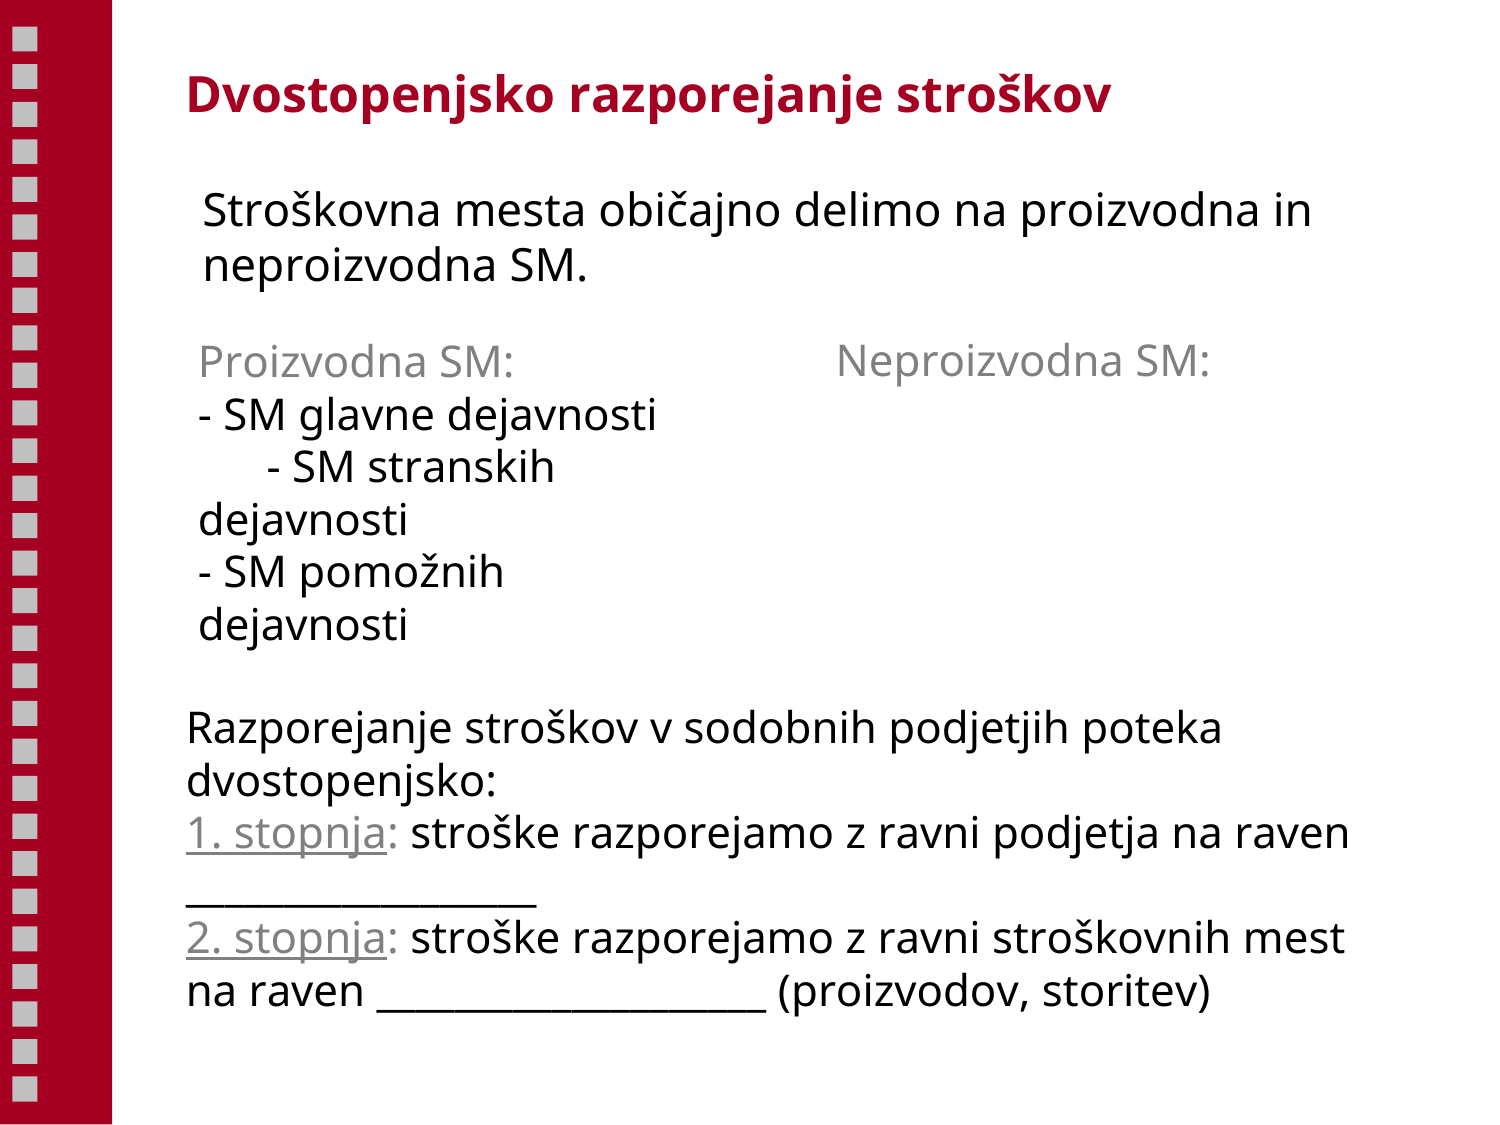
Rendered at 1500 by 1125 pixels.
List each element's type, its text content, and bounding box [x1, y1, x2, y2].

text_box Proizvodna SM: - SM glavne dejavnosti - SM stranskih dejavnosti - SM pomožnih dejavnosti [183, 326, 715, 657]
text_box Neproizvodna SM: [820, 325, 1424, 394]
text_box Stroškovna mesta običajno delimo na proizvodna in neproizvodna SM. [187, 172, 1425, 298]
text_box Dvostopenjsko razporejanje stroškov [171, 54, 1322, 131]
text_box Razporejanje stroškov v sodobnih podjetjih poteka dvostopenjsko: 1. stopnja: stroške razporejamo z ravni podjetja na raven __________________ 2. stopnja: stroške razporejamo z ravni stroškovnih mest na raven ____________________ (proizvodov, storitev) [171, 692, 1412, 1023]
